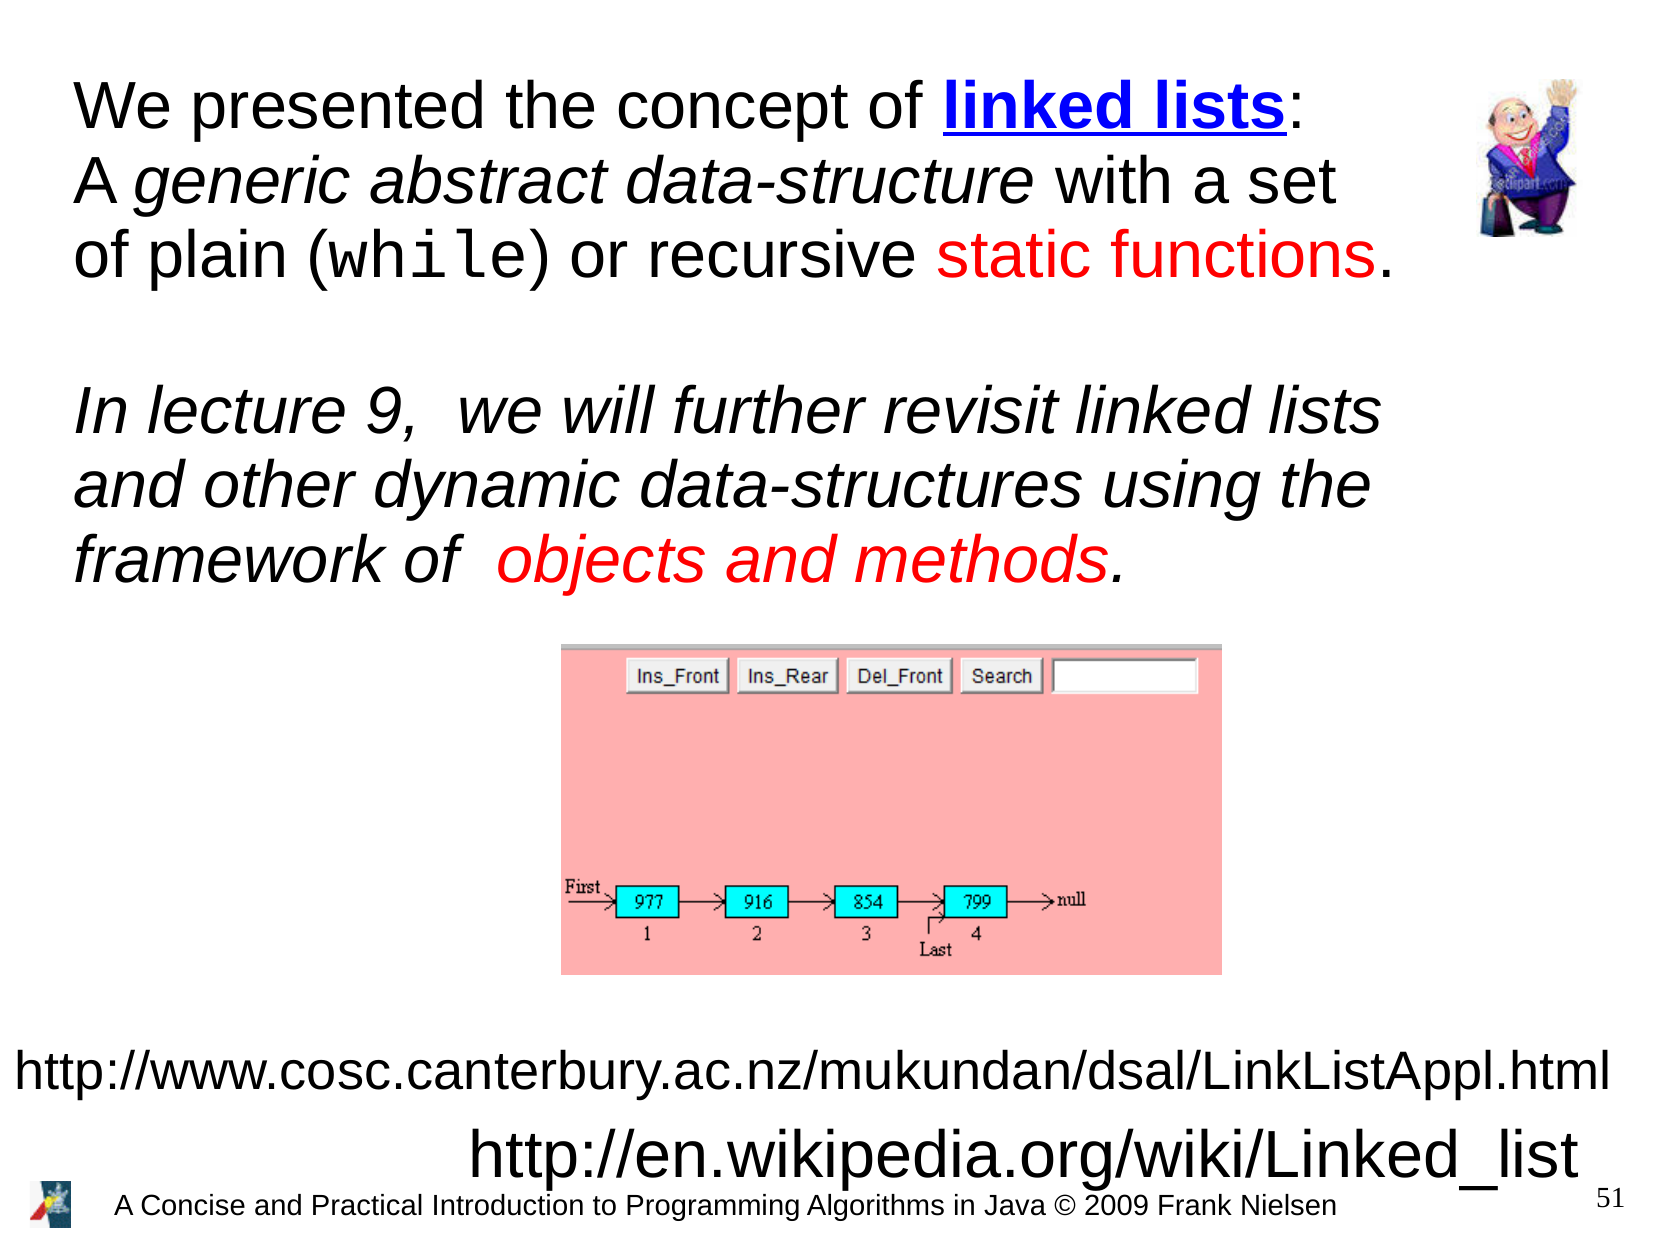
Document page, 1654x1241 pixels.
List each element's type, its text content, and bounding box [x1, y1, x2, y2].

picture [561, 644, 1222, 975]
text_box http://en.wikipedia.org/wiki/Linked_list [454, 1109, 1595, 1199]
text_box http://www.cosc.canterbury.ac.nz/mukundan/dsal/LinkListAppl.html [0, 1033, 1629, 1109]
text_box We presented the concept of linked lists: A generic abstract data-structure with a set of plain (while) or recursive static functions. In lecture 9, we will further revisit linked lists and other dynamic data-structures using the framework of objects and methods. [59, 60, 1430, 680]
picture [29, 1181, 71, 1228]
picture [1476, 79, 1583, 237]
